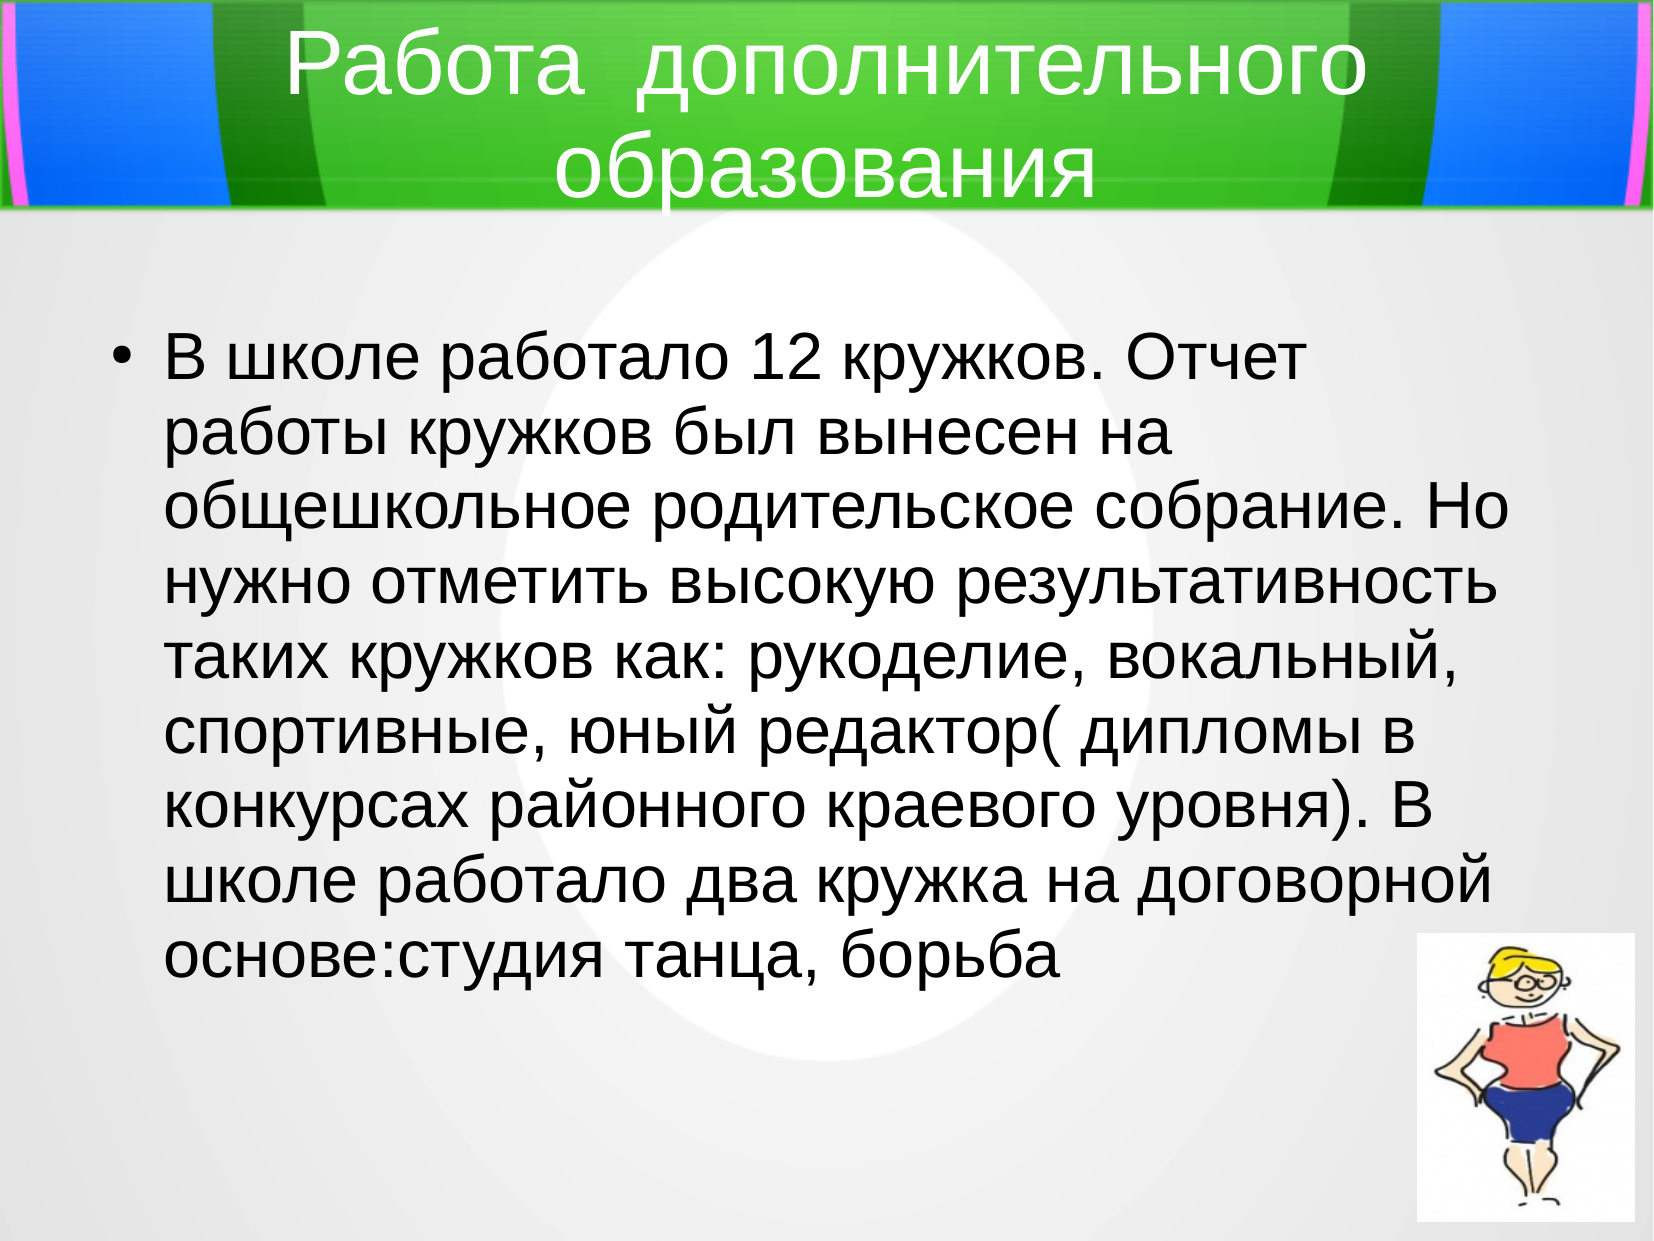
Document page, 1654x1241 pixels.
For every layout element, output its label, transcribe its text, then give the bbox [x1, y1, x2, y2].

picture [0, 0, 1654, 1241]
list В школе работало 12 кружков. Отчет работы кружков был вынесен на общешкольное родительское собрание. Но нужно отметить высокую результативность таких кружков как: рукоделие, вокальный, спортивные, юный редактор( дипломы в конкурсах районного краевого уровня). В школе работало два кружка на договорной основе:студия танца, борьба [92, 318, 1548, 1039]
title Работа дополнительного образования [82, 11, 1571, 217]
